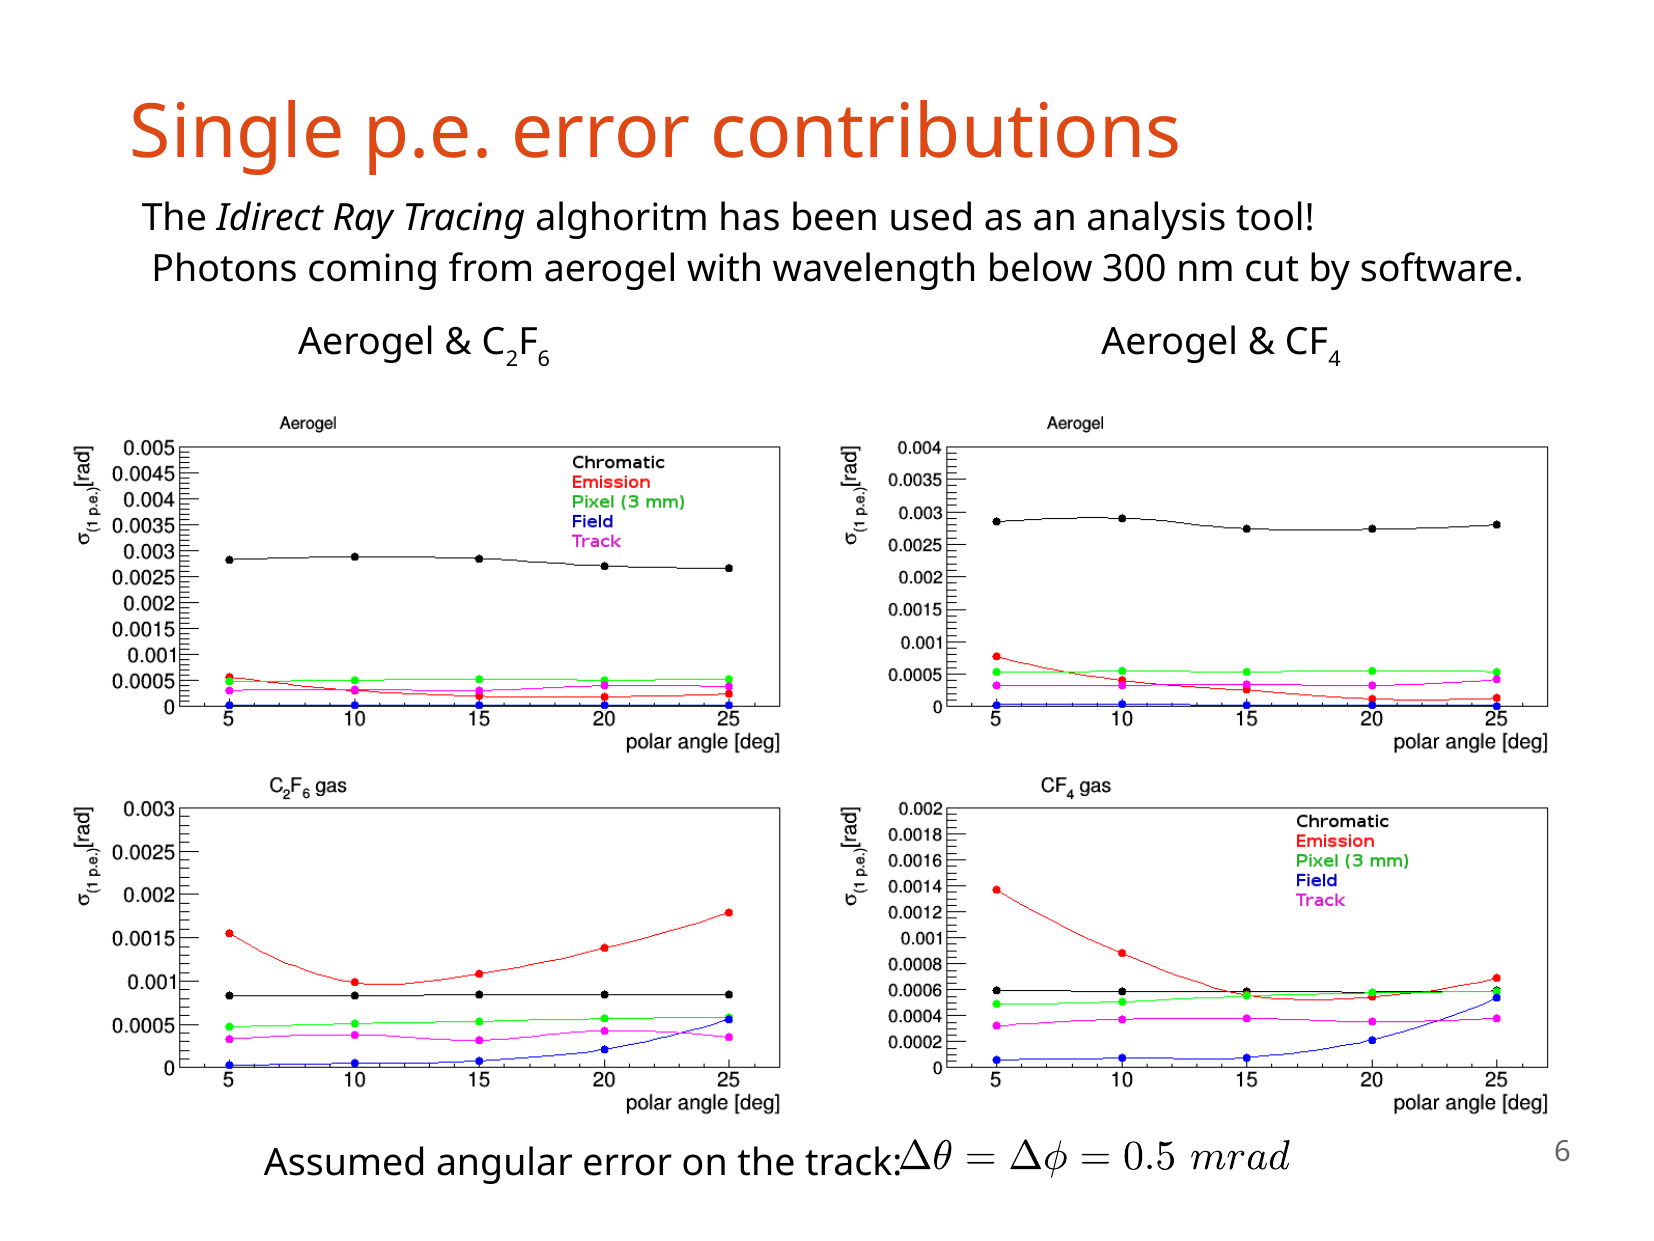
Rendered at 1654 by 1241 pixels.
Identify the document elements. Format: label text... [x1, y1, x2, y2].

text_box [897, 1139, 1290, 1178]
text_box Aerogel & CF4 [1086, 307, 1350, 374]
text_box Assumed angular error on the track: [249, 1128, 890, 1186]
text_box Aerogel & C2F6 [283, 307, 559, 374]
picture [59, 406, 1654, 1128]
title Single p.e. error contributions [129, 64, 1518, 192]
text_box The Idirect Ray Tracing alghoritm has been used as an analysis tool! Photons coming from aerogel with wavelength below 300 nm cut by software. [127, 183, 1493, 283]
